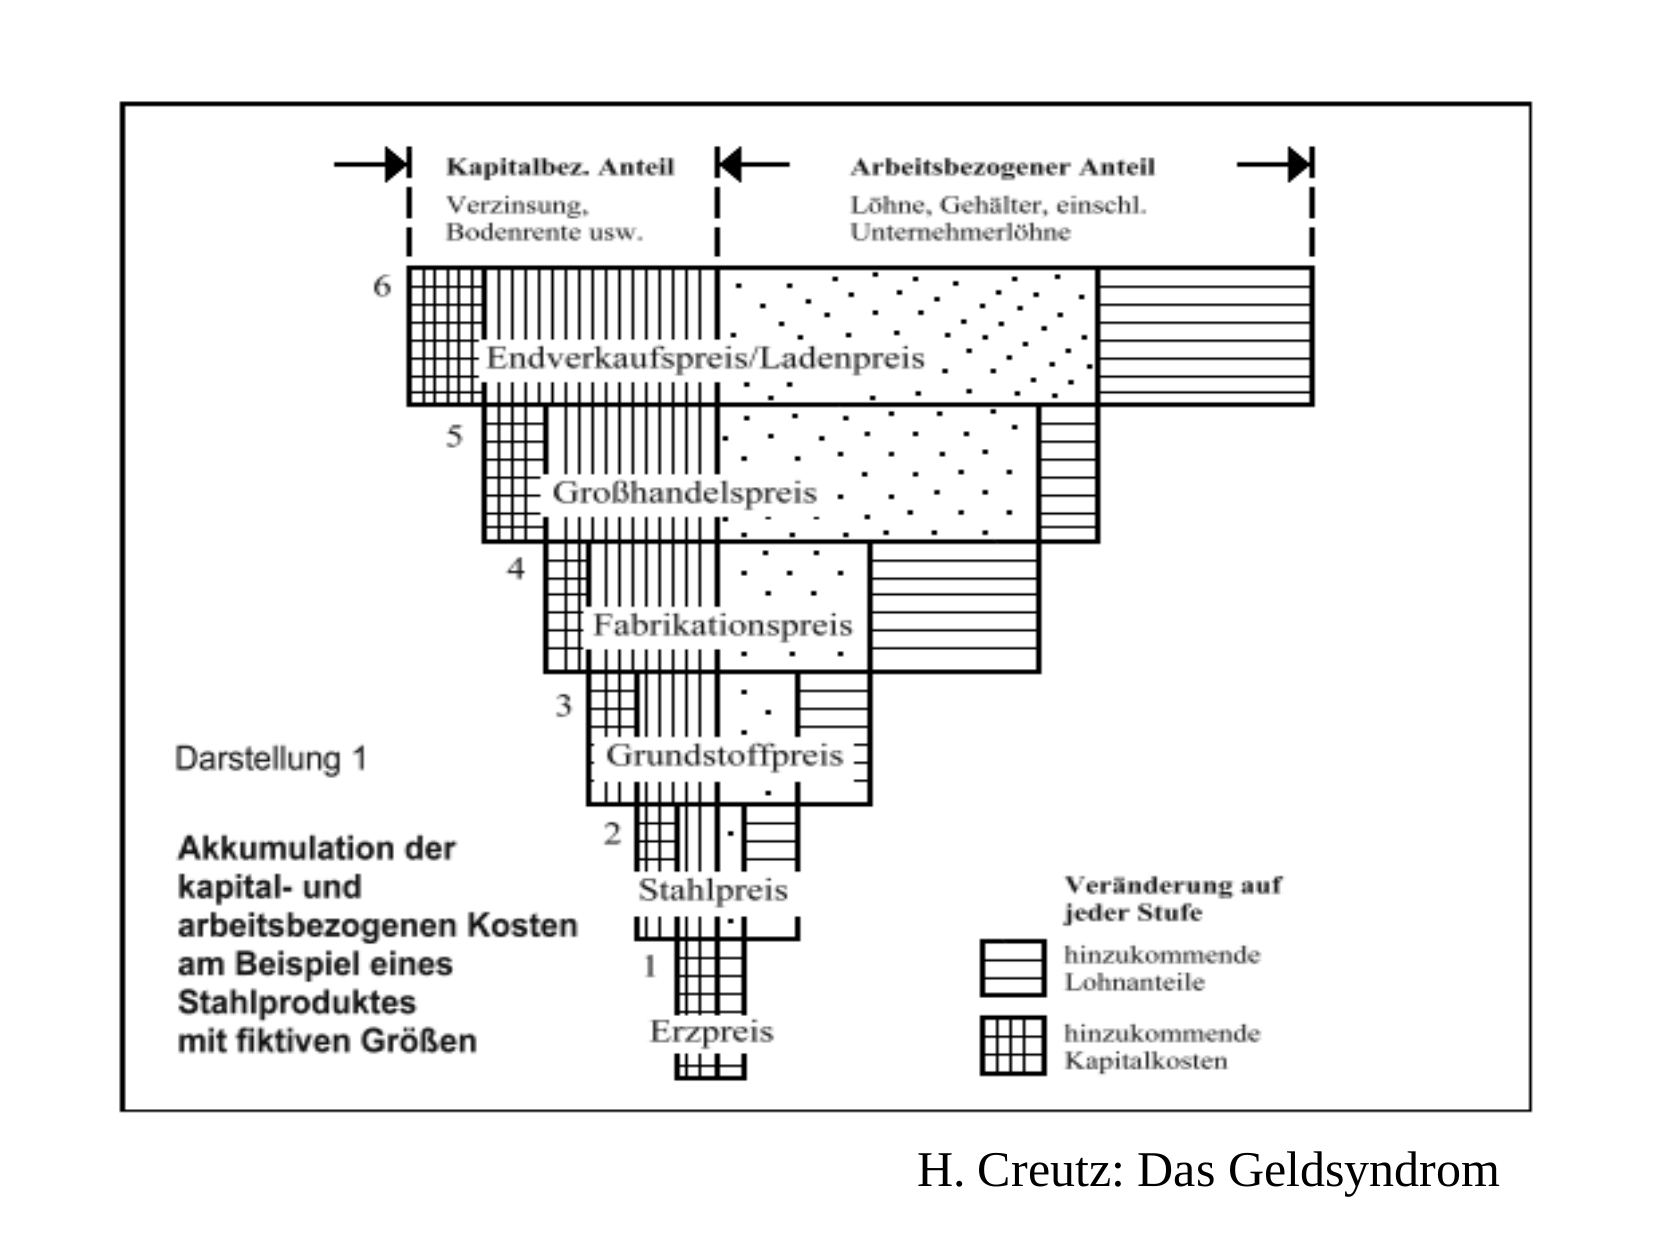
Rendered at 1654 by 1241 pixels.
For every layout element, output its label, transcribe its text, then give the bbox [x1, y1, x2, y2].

picture [118, 100, 1538, 1118]
text_box H. Creutz: Das Geldsyndrom [902, 1134, 1516, 1205]
